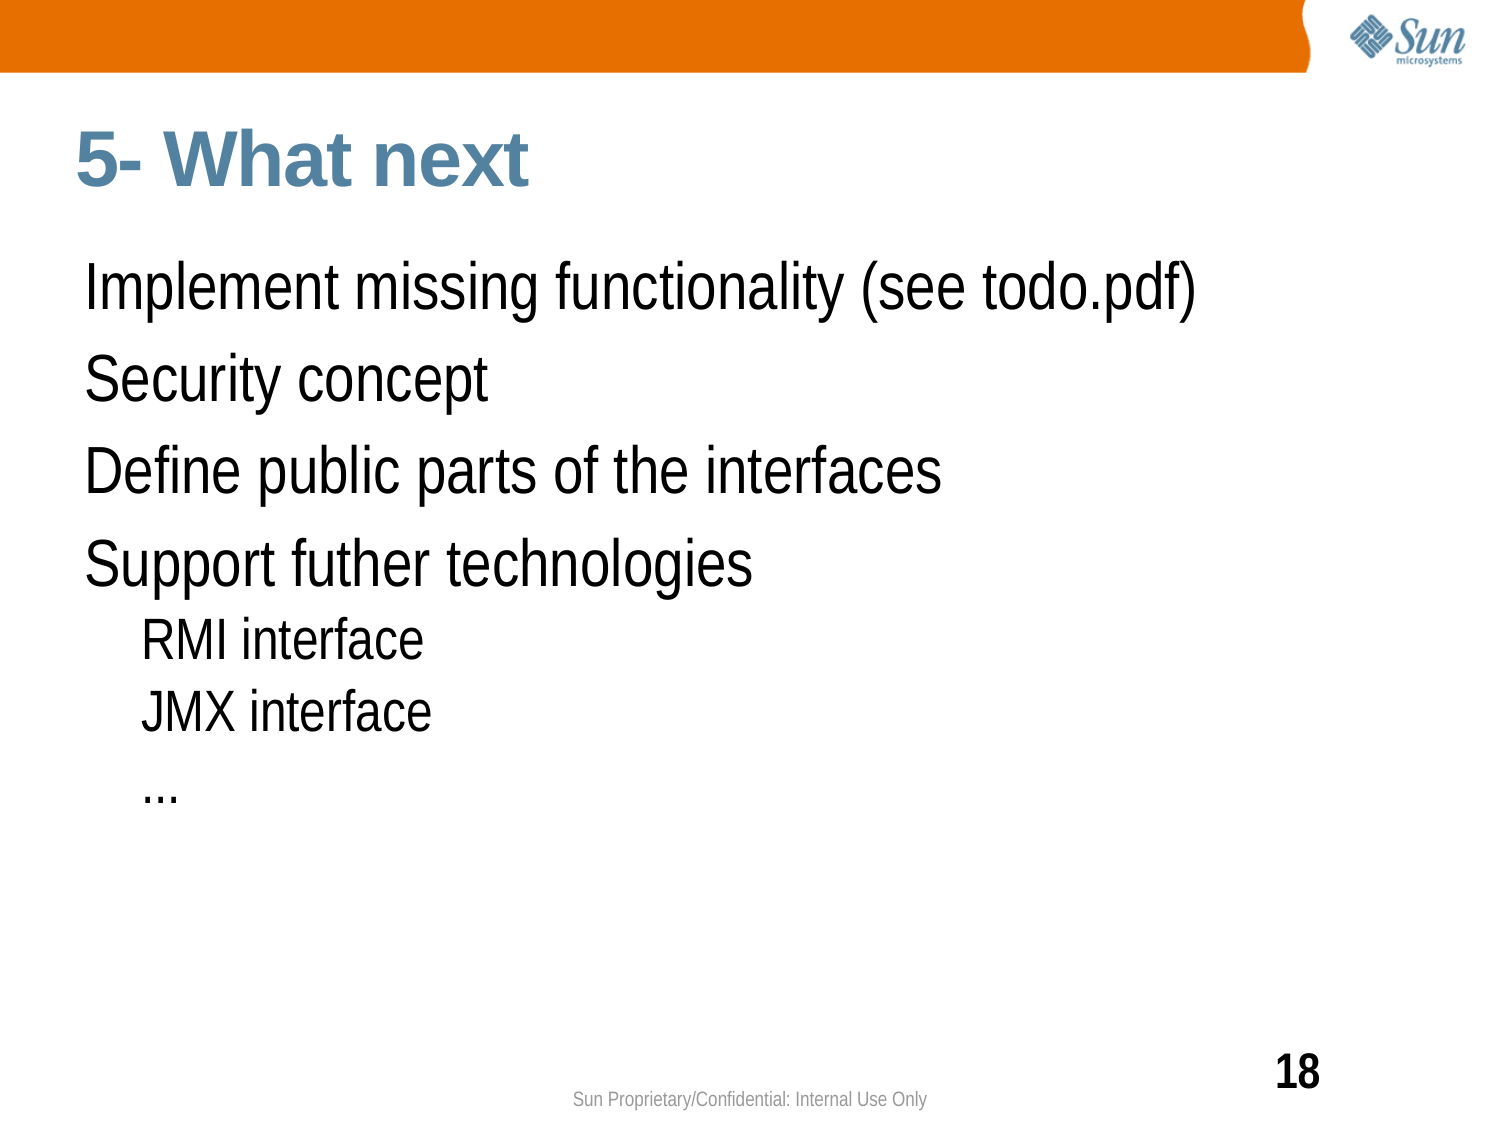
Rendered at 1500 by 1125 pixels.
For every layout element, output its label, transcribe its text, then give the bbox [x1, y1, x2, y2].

picture [0, 0, 1500, 75]
list Implement missing functionality (see todo.pdf) Security concept Define public parts of the interfaces Support futher technologies RMI interface JMX interface ... [64, 257, 1402, 1017]
title 5- What next [75, 122, 1438, 228]
